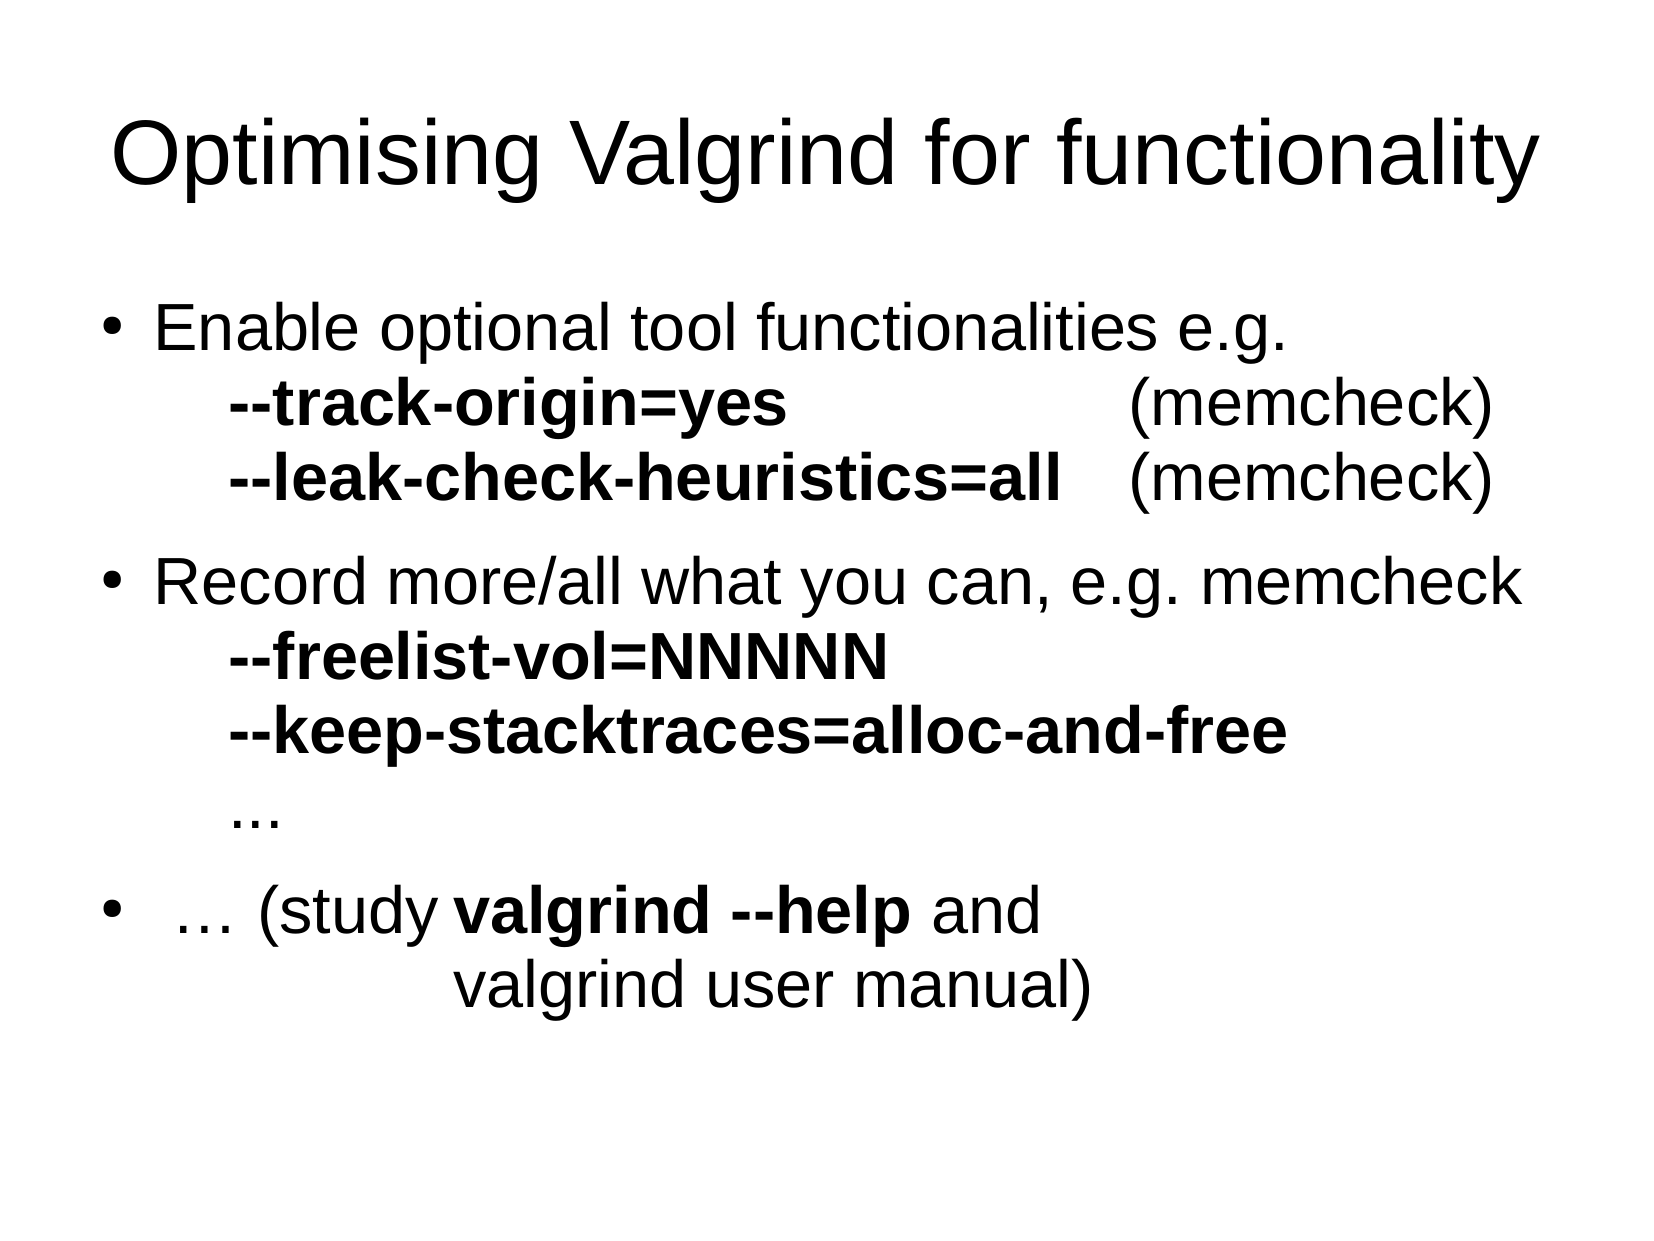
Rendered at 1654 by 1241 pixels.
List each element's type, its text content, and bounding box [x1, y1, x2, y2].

title Optimising Valgrind for functionality [82, 49, 1571, 257]
list Enable optional tool functionalities e.g. --track-origin=yes (memcheck) --leak-check-heuristics=all (memcheck) Record more/all what you can, e.g. memcheck --freelist-vol=NNNNN --keep-stacktraces=alloc-and-free ... … (study valgrind --help and valgrind user manual) [82, 290, 1571, 1023]
